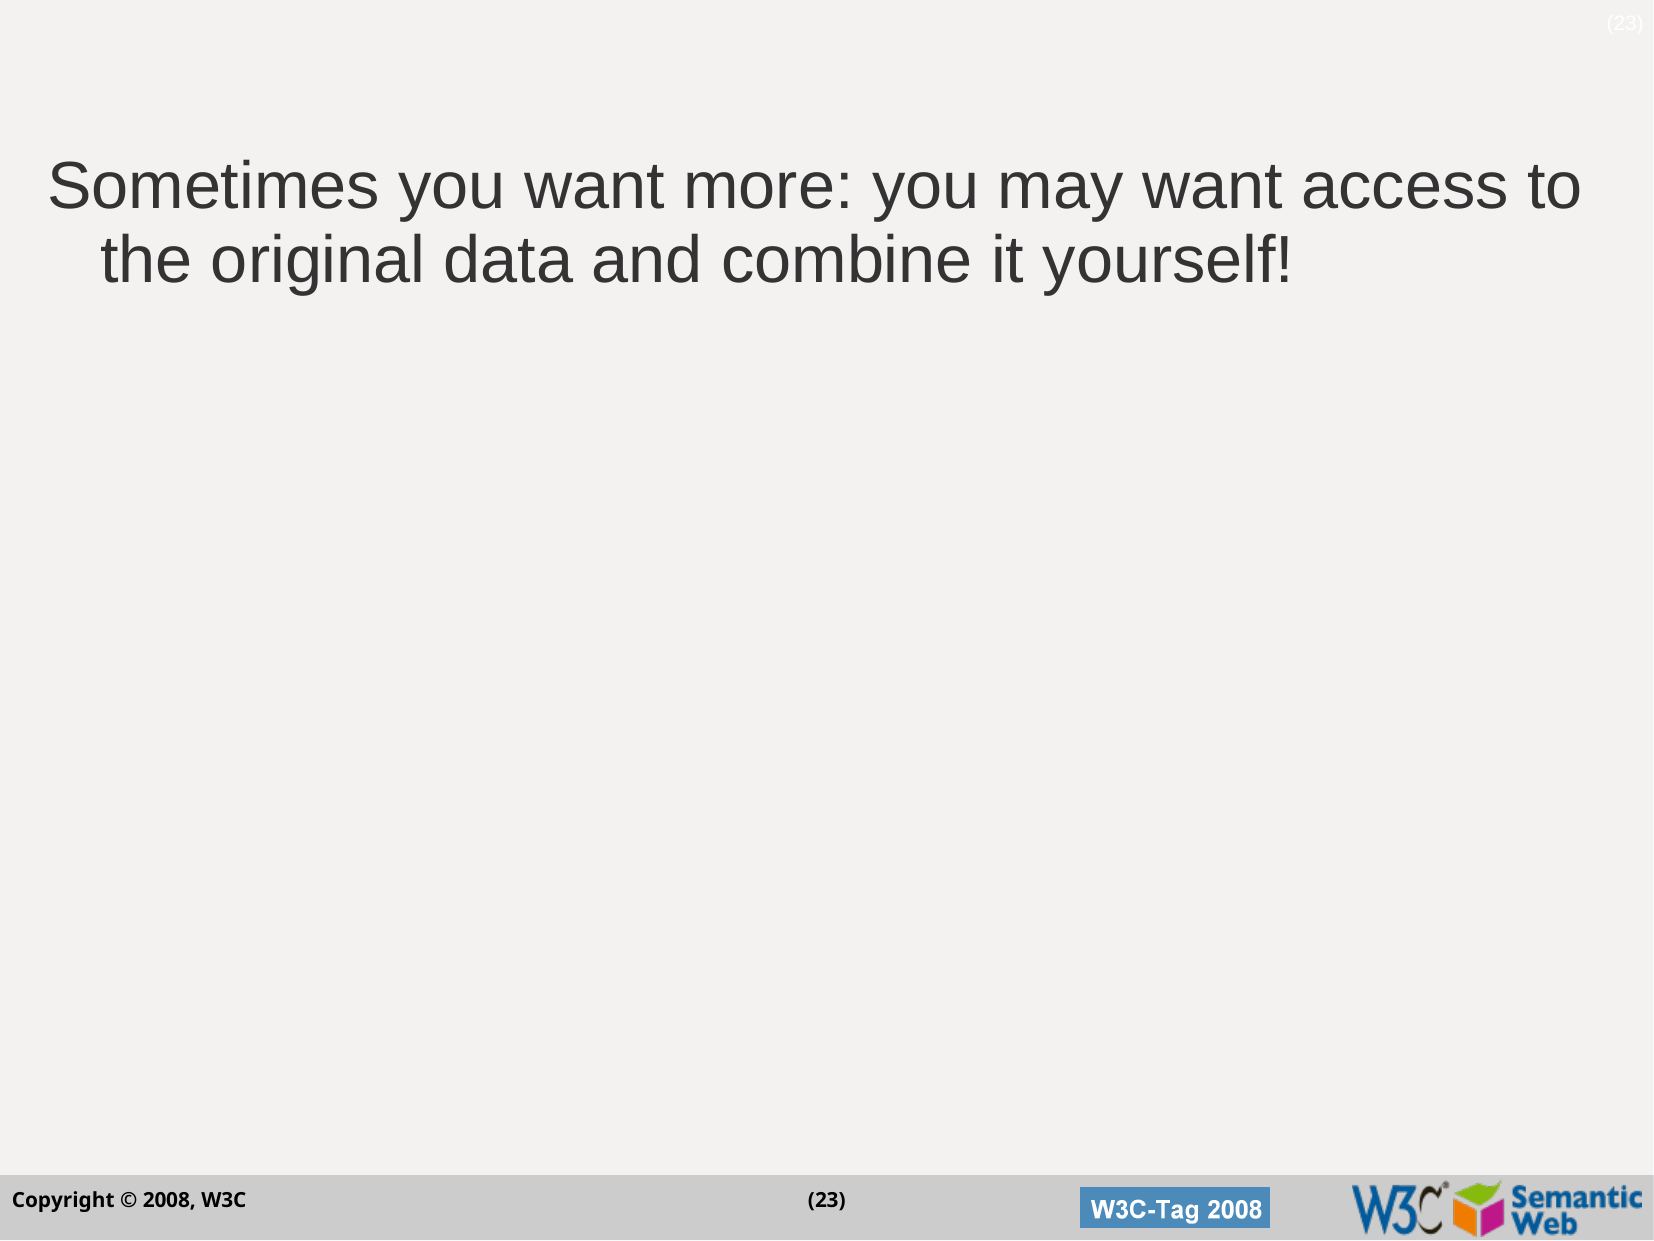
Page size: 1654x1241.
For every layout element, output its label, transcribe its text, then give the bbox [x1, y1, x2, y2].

picture [1352, 1178, 1642, 1237]
list Sometimes you want more: you may want access to the original data and combine it yourself! [29, 147, 1624, 1134]
picture [1080, 1187, 1270, 1228]
